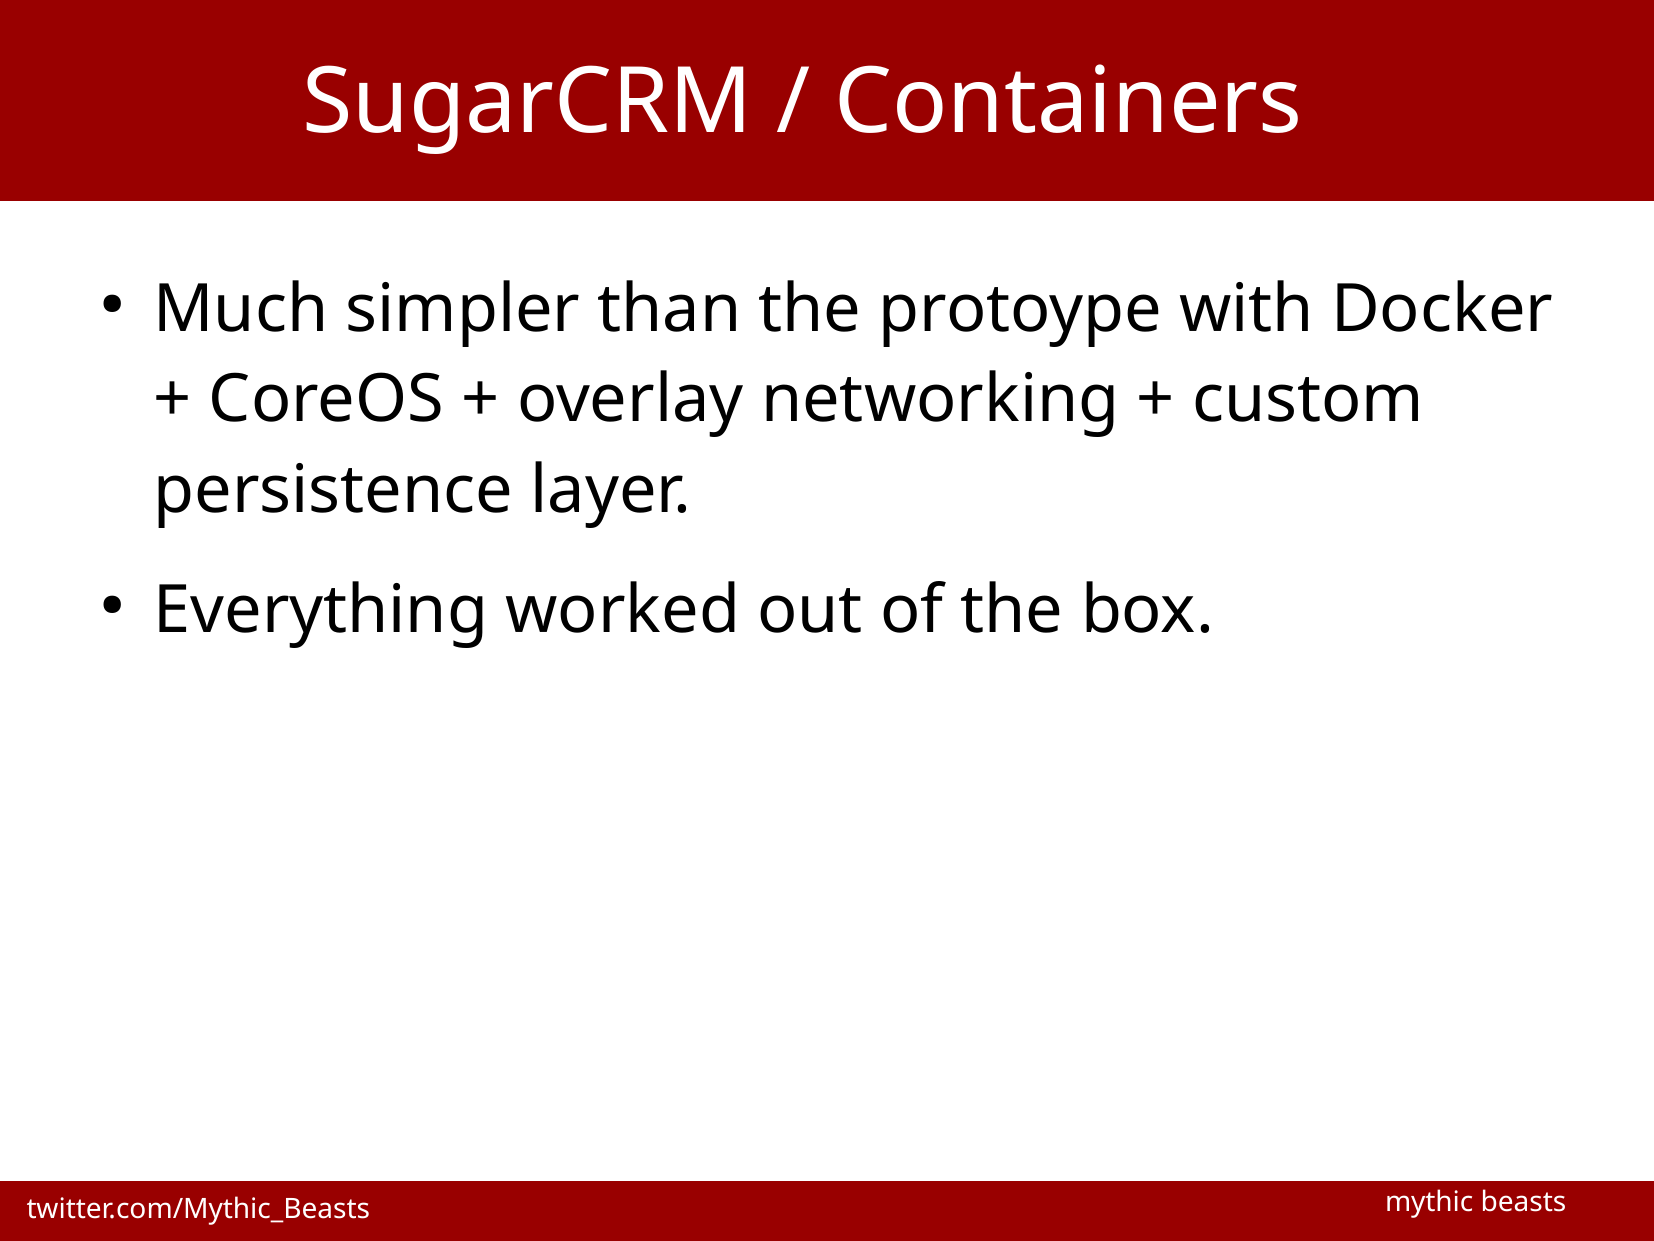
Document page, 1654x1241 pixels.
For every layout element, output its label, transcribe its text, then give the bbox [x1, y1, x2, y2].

list Much simpler than the protoype with Docker + CoreOS + overlay networking + custom persistence layer. Everything worked out of the box. [82, 259, 1571, 1063]
title SugarCRM / Containers [59, 0, 1548, 201]
